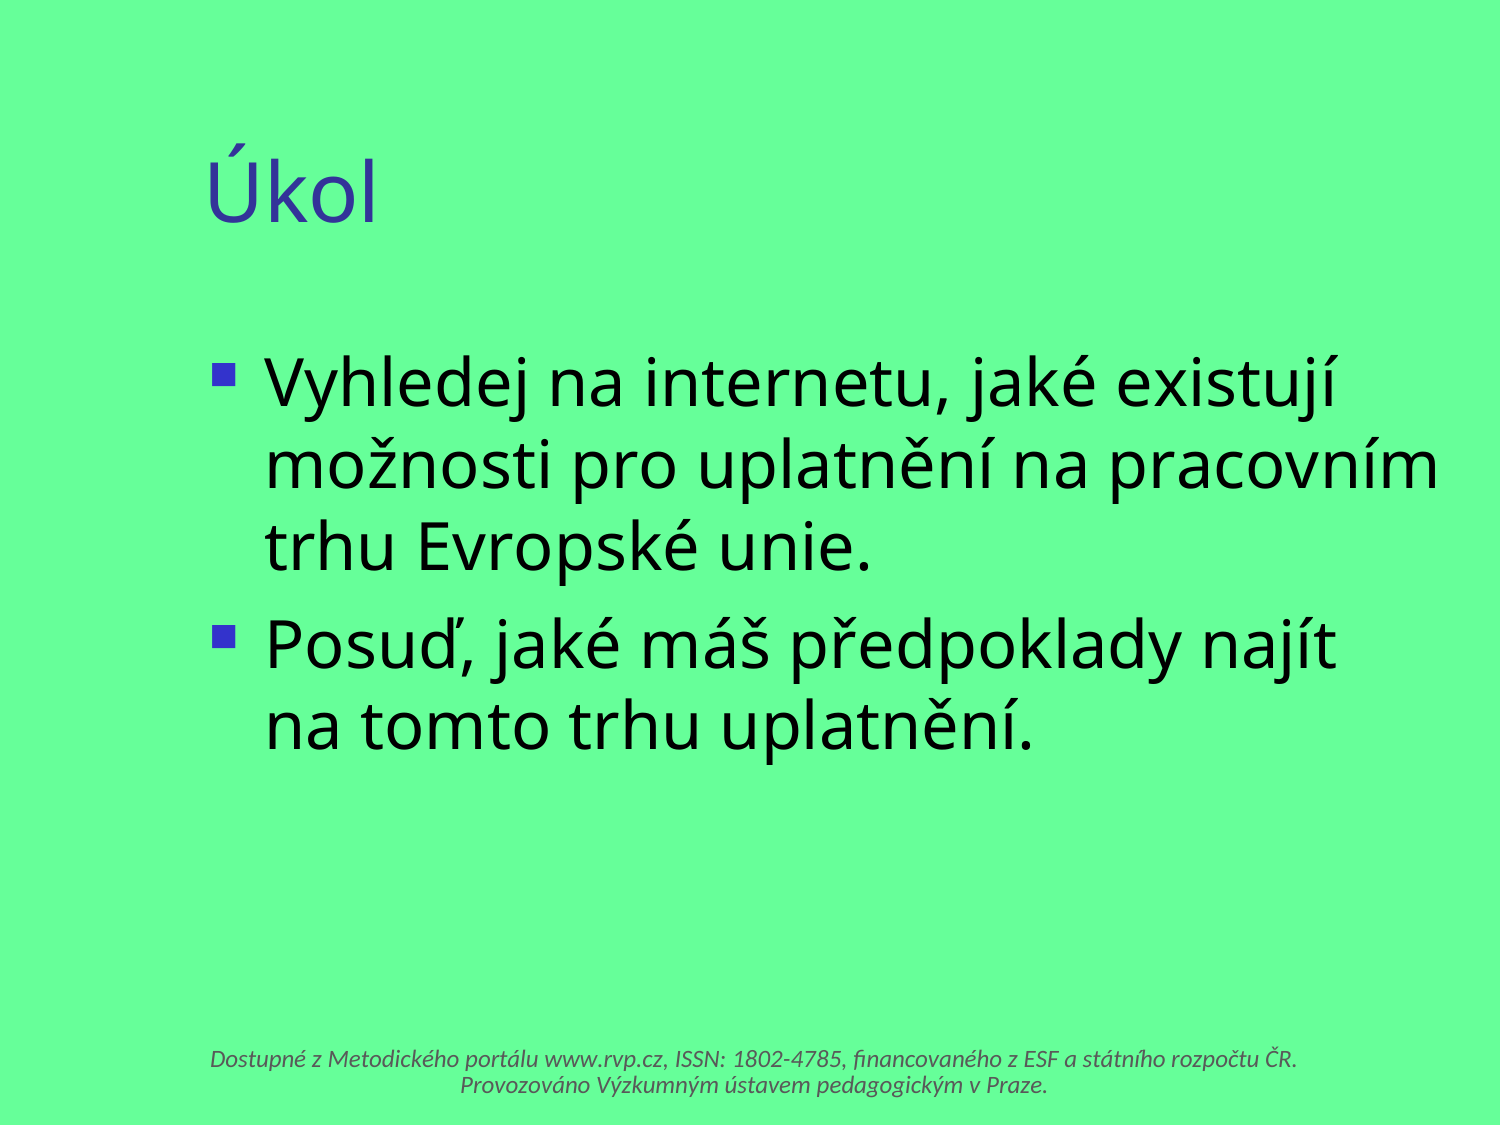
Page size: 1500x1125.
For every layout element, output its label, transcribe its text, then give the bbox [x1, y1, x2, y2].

text_box Dostupné z Metodického portálu www.rvp.cz, ISSN: 1802-4785, financovaného z ESF a státního rozpočtu ČR. Provozováno Výzkumným ústavem pedagogickým v Praze. [133, 1042, 1377, 1103]
title Úkol [188, 7, 1467, 248]
list Vyhledej na internetu, jaké existují možnosti pro uplatnění na pracovním trhu Evropské unie. Posuď, jaké máš předpoklady najít na tomto trhu uplatnění. [193, 331, 1469, 1032]
